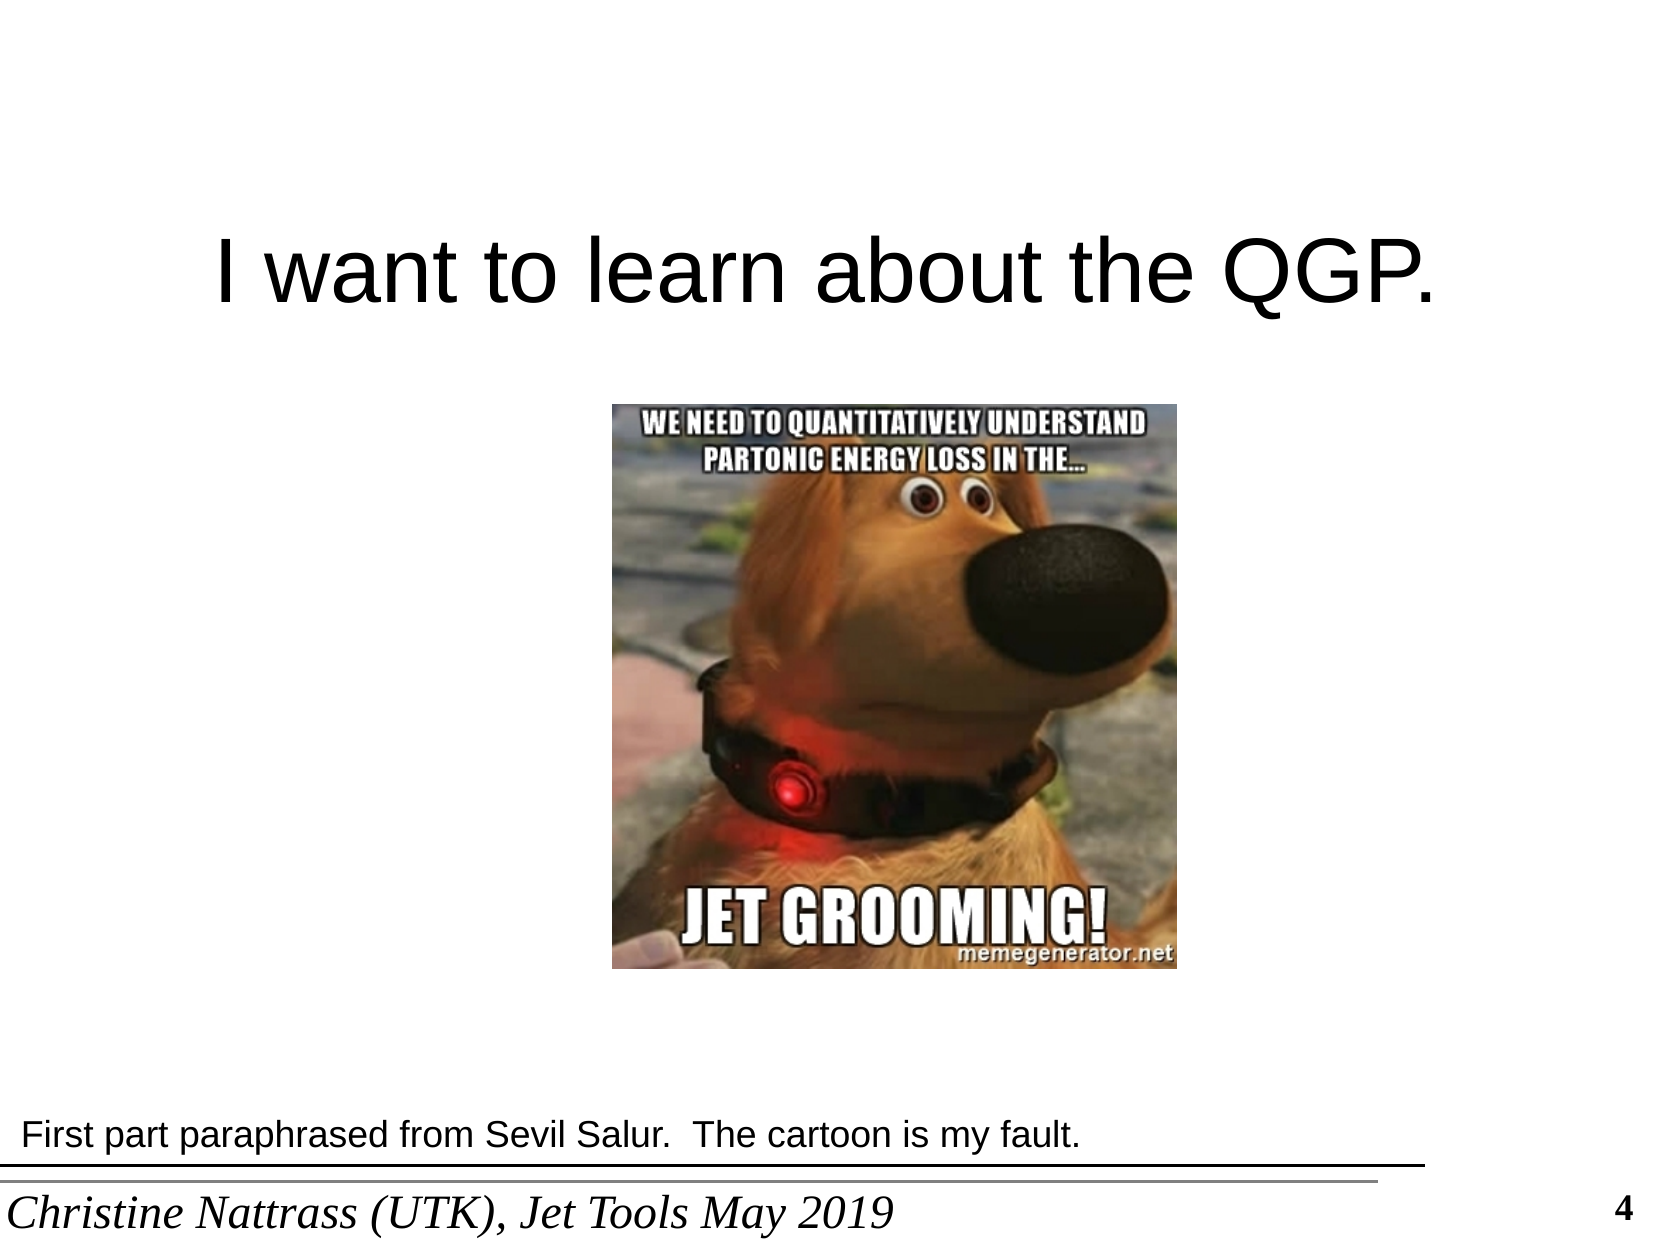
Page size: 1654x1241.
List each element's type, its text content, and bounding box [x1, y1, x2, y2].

picture [612, 404, 1177, 969]
text_box First part paraphrased from Sevil Salur. The cartoon is my fault. [6, 1106, 1238, 1164]
title I want to learn about the QGP. [82, 167, 1571, 375]
